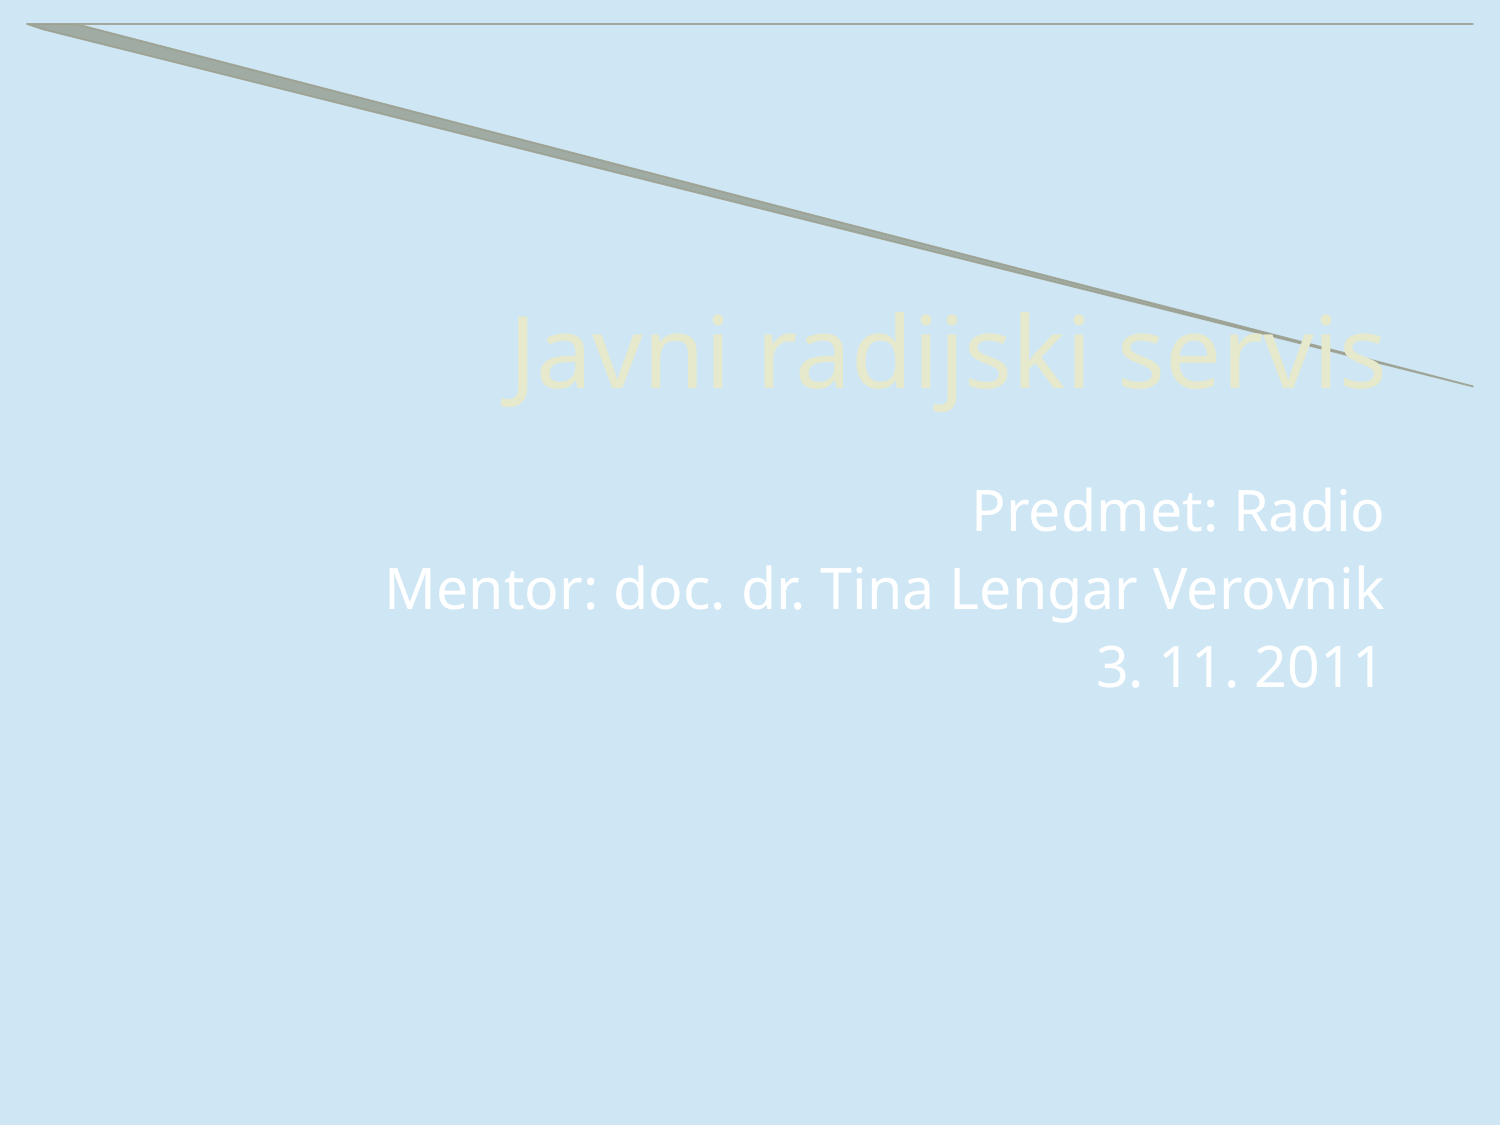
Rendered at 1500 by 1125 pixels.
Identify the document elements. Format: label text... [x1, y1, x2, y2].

subtitle Predmet: Radio Mentor: doc. dr. Tina Lengar Verovnik 3. 11. 2011 [350, 462, 1427, 750]
title Javni radijski servis [76, 62, 1427, 425]
